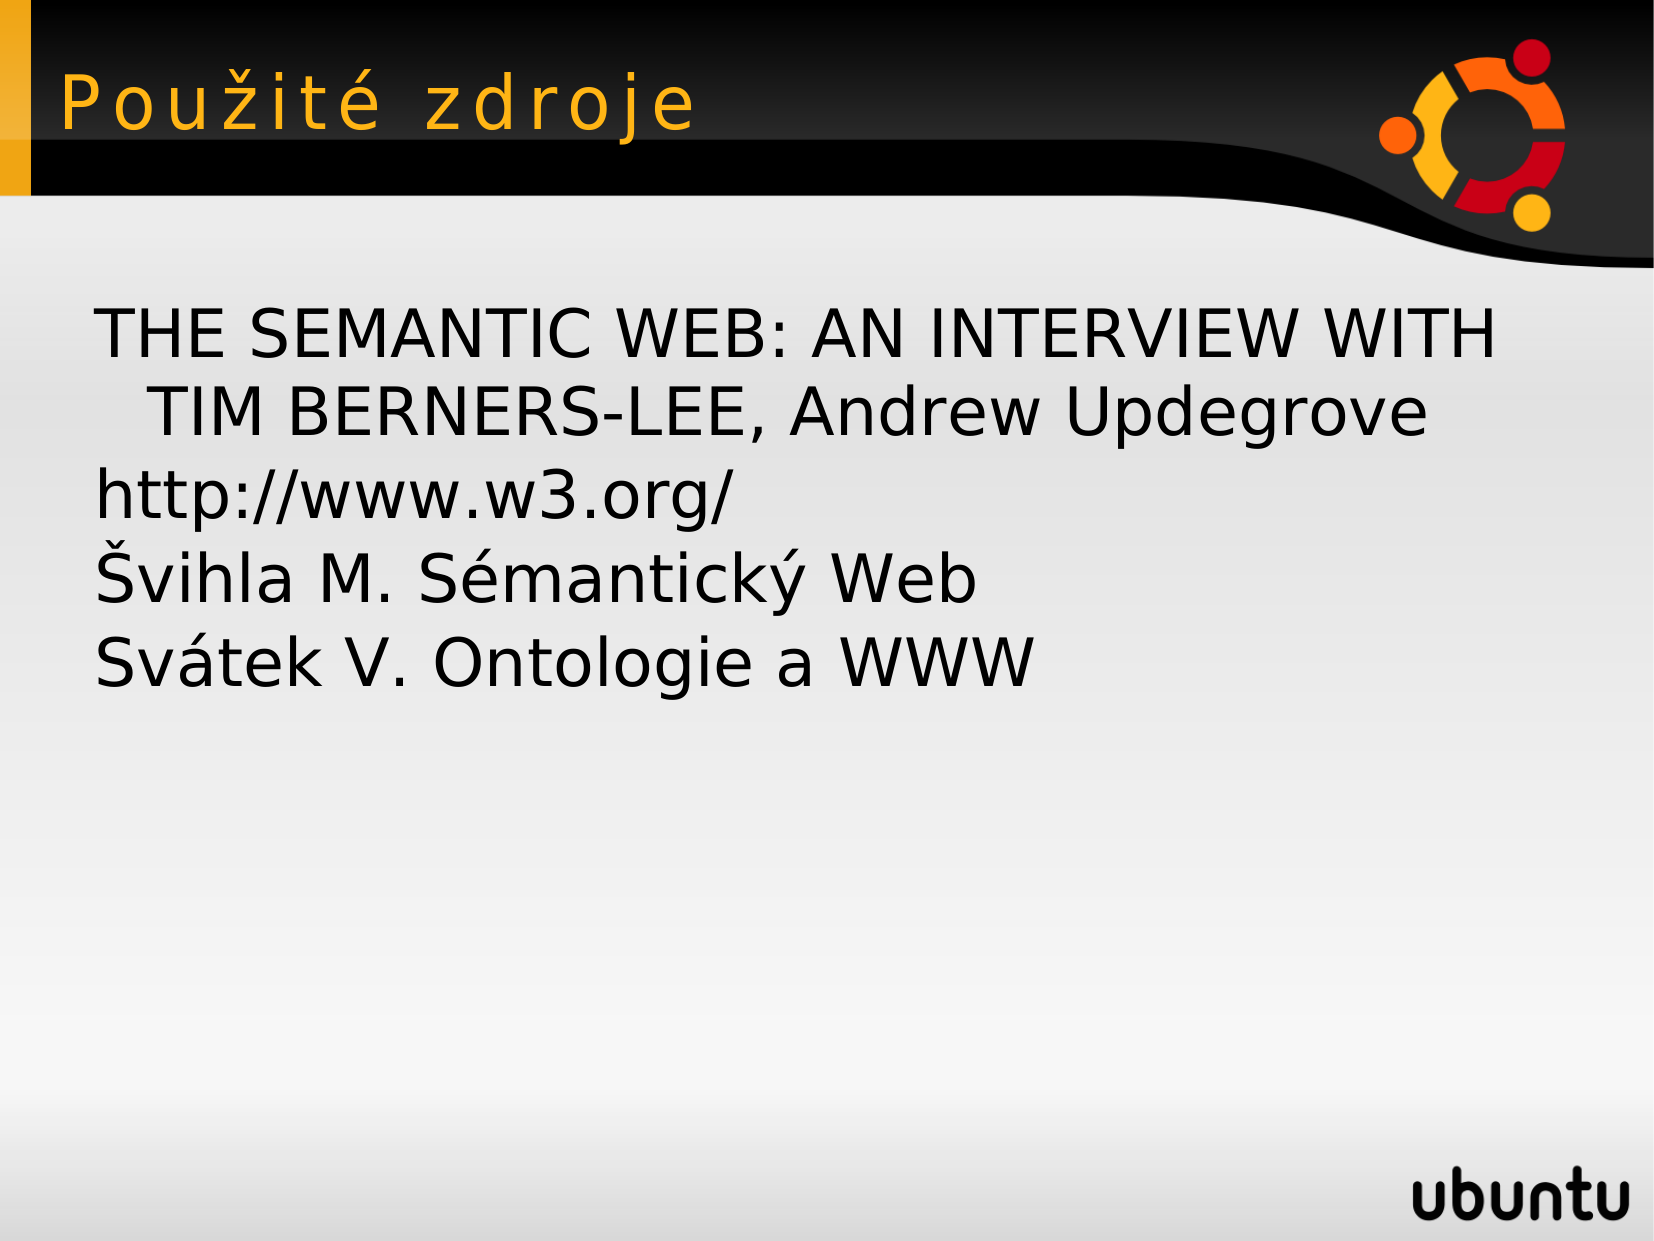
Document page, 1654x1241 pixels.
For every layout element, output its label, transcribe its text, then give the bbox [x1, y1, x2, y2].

list THE SEMANTIC WEB: AN INTERVIEW WITH TIM BERNERS-LEE, Andrew Updegrove http://www.w3.org/ Švihla M. Sémantický Web Svátek V. Ontologie a WWW [76, 295, 1565, 1114]
title Použité zdroje [59, 29, 1270, 178]
picture [0, 0, 1654, 1241]
